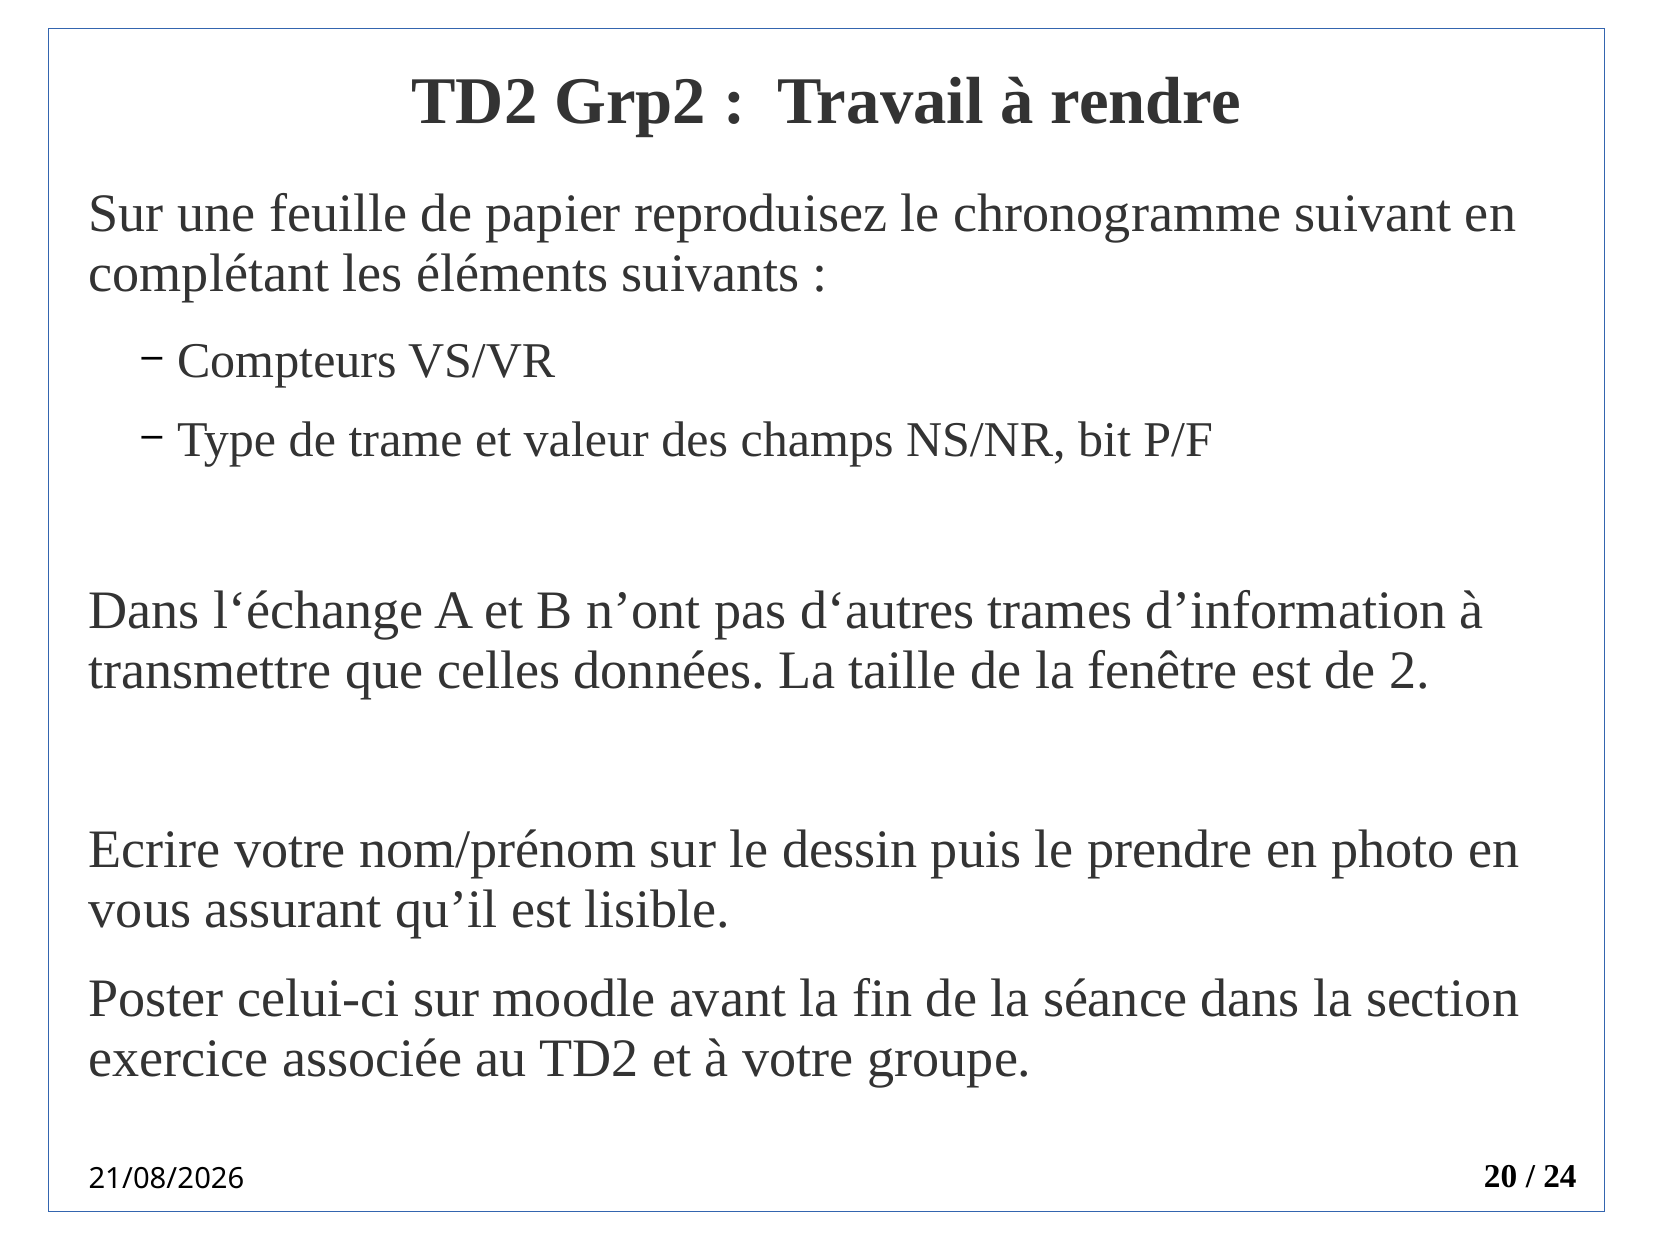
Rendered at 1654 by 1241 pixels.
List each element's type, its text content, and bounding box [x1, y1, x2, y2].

list Sur une feuille de papier reproduisez le chronogramme suivant en complétant les éléments suivants : Compteurs VS/VR Type de trame et valeur des champs NS/NR, bit P/F Dans l‘échange A et B n’ont pas d‘autres trames d’information à transmettre que celles données. La taille de la fenêtre est de 2. Ecrire votre nom/prénom sur le dessin puis le prendre en photo en vous assurant qu’il est lisible. Poster celui-ci sur moodle avant la fin de la séance dans la section exercice associée au TD2 et à votre groupe. [88, 183, 1565, 1123]
title TD2 Grp2 : Travail à rendre [88, 61, 1565, 142]
